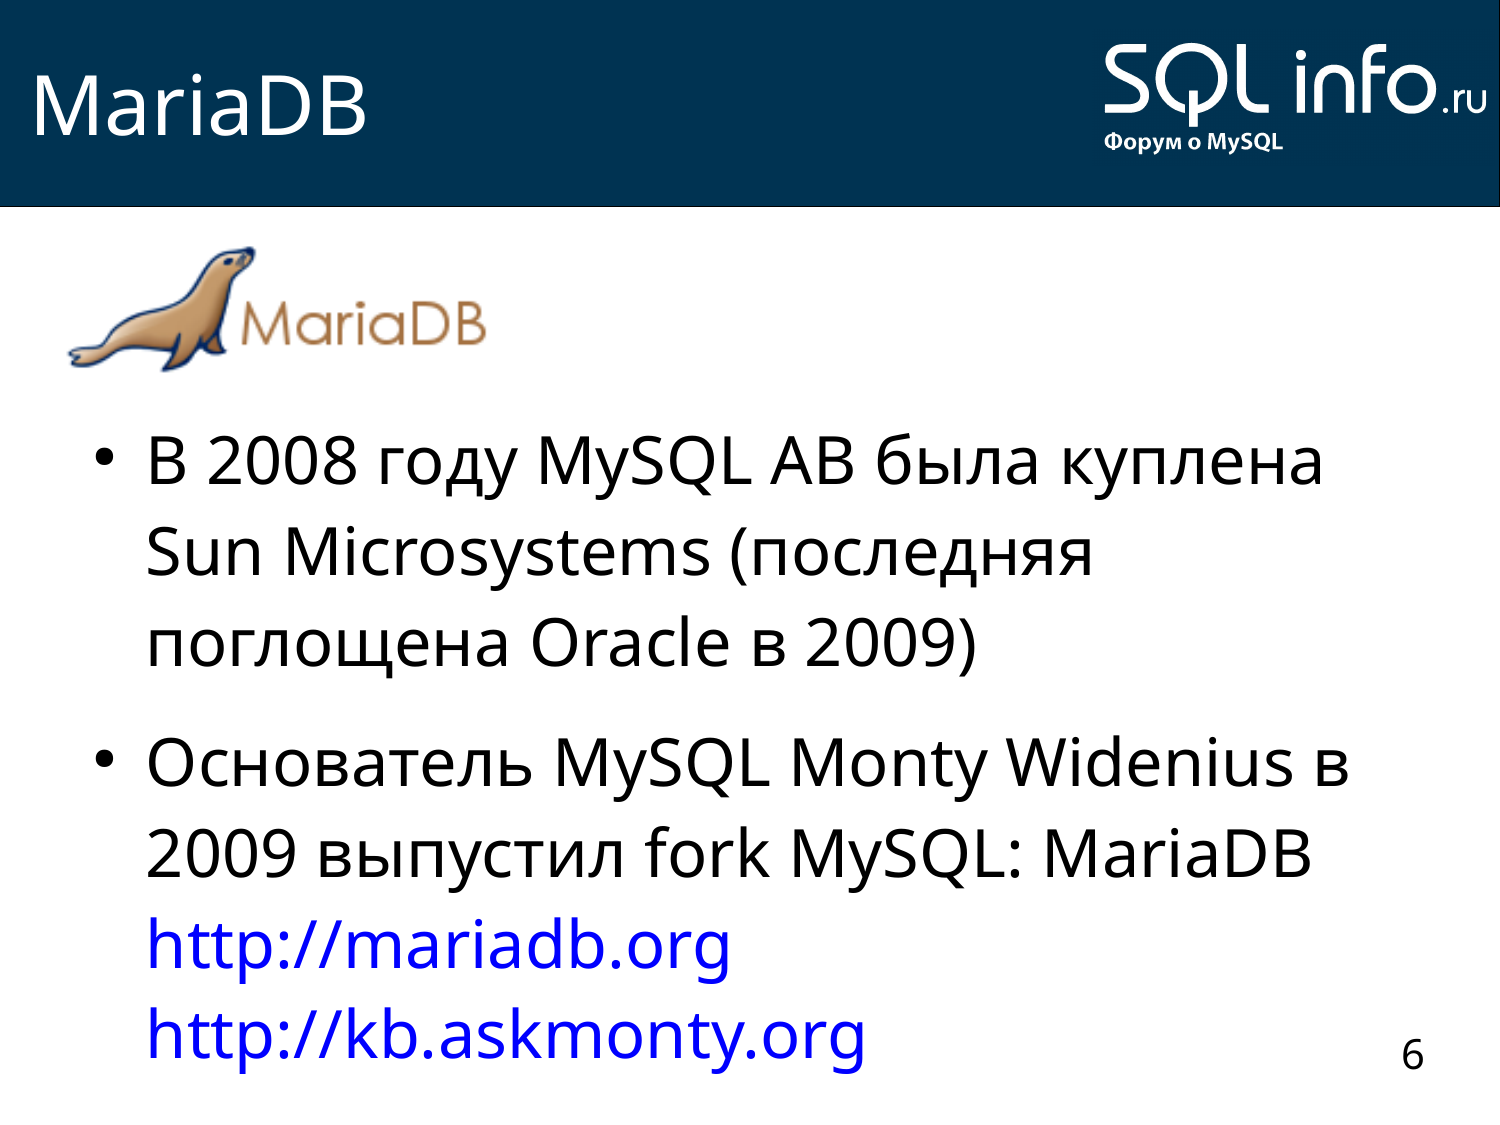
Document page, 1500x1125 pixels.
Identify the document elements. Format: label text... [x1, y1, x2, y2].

picture [1093, 29, 1495, 166]
list В 2008 году MySQL AB была куплена Sun Microsystems (последняя поглощена Oracle в 2009) Основатель MySQL Monty Widenius в 2009 выпустил fork MySQL: MariaDB http://mariadb.org http://kb.askmonty.org Мотивация: развитие свободного MySQL не должно останавливаться [75, 413, 1447, 1093]
title MariaDB [29, 0, 1093, 207]
picture [47, 236, 509, 384]
